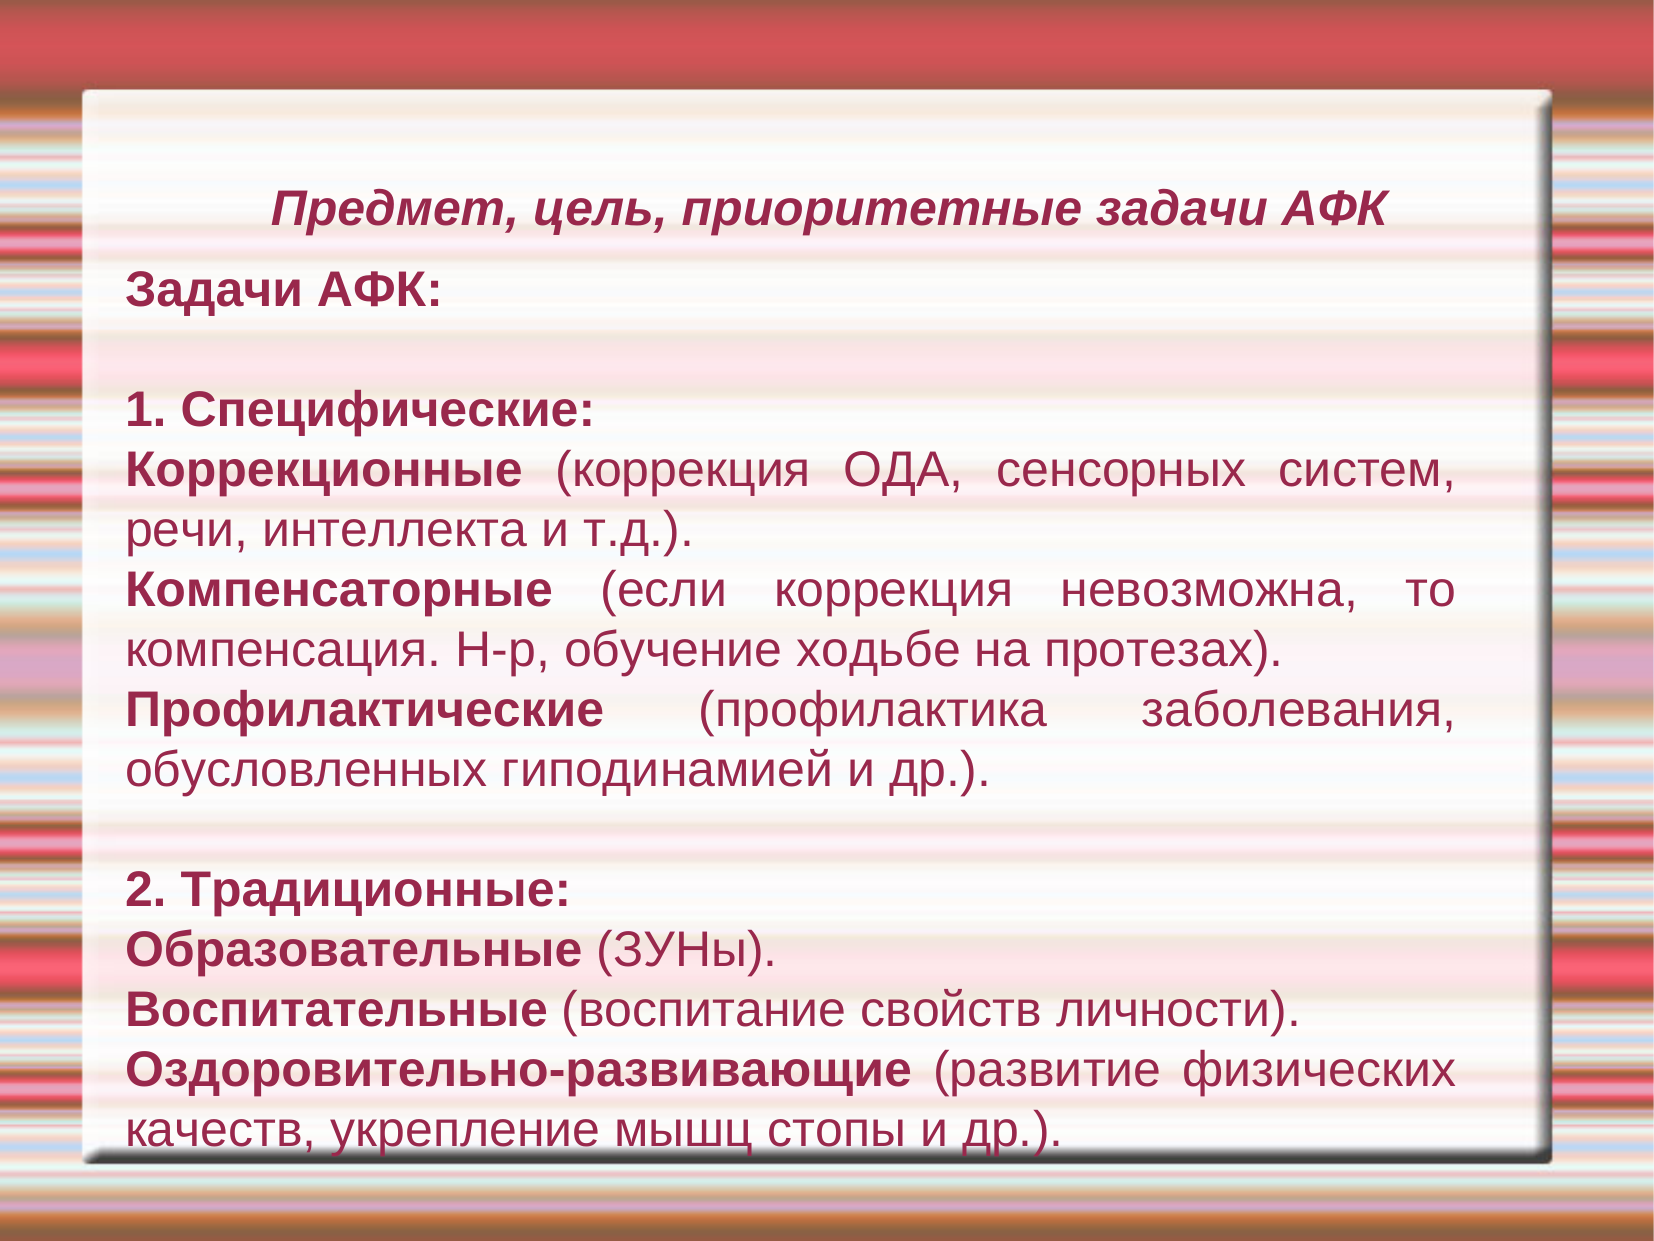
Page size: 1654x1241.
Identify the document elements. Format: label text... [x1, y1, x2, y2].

title Предмет, цель, приоритетные задачи АФК [123, 114, 1536, 296]
subtitle Задачи АФК: 1. Специфические: Коррекционные (коррекция ОДА, сенсорных систем, речи, интеллекта и т.д.). Компенсаторные (если коррекция невозможна, то компенсация. Н-р, обучение ходьбе на протезах). Профилактические (профилактика заболевания, обусловленных гиподинамией и др.). 2. Традиционные: Образовательные (ЗУНы). Воспитательные (воспитание свойств личности). Оздоровительно-развивающие (развитие физических качеств, укрепление мышц стопы и др.). [124, 255, 1506, 1123]
